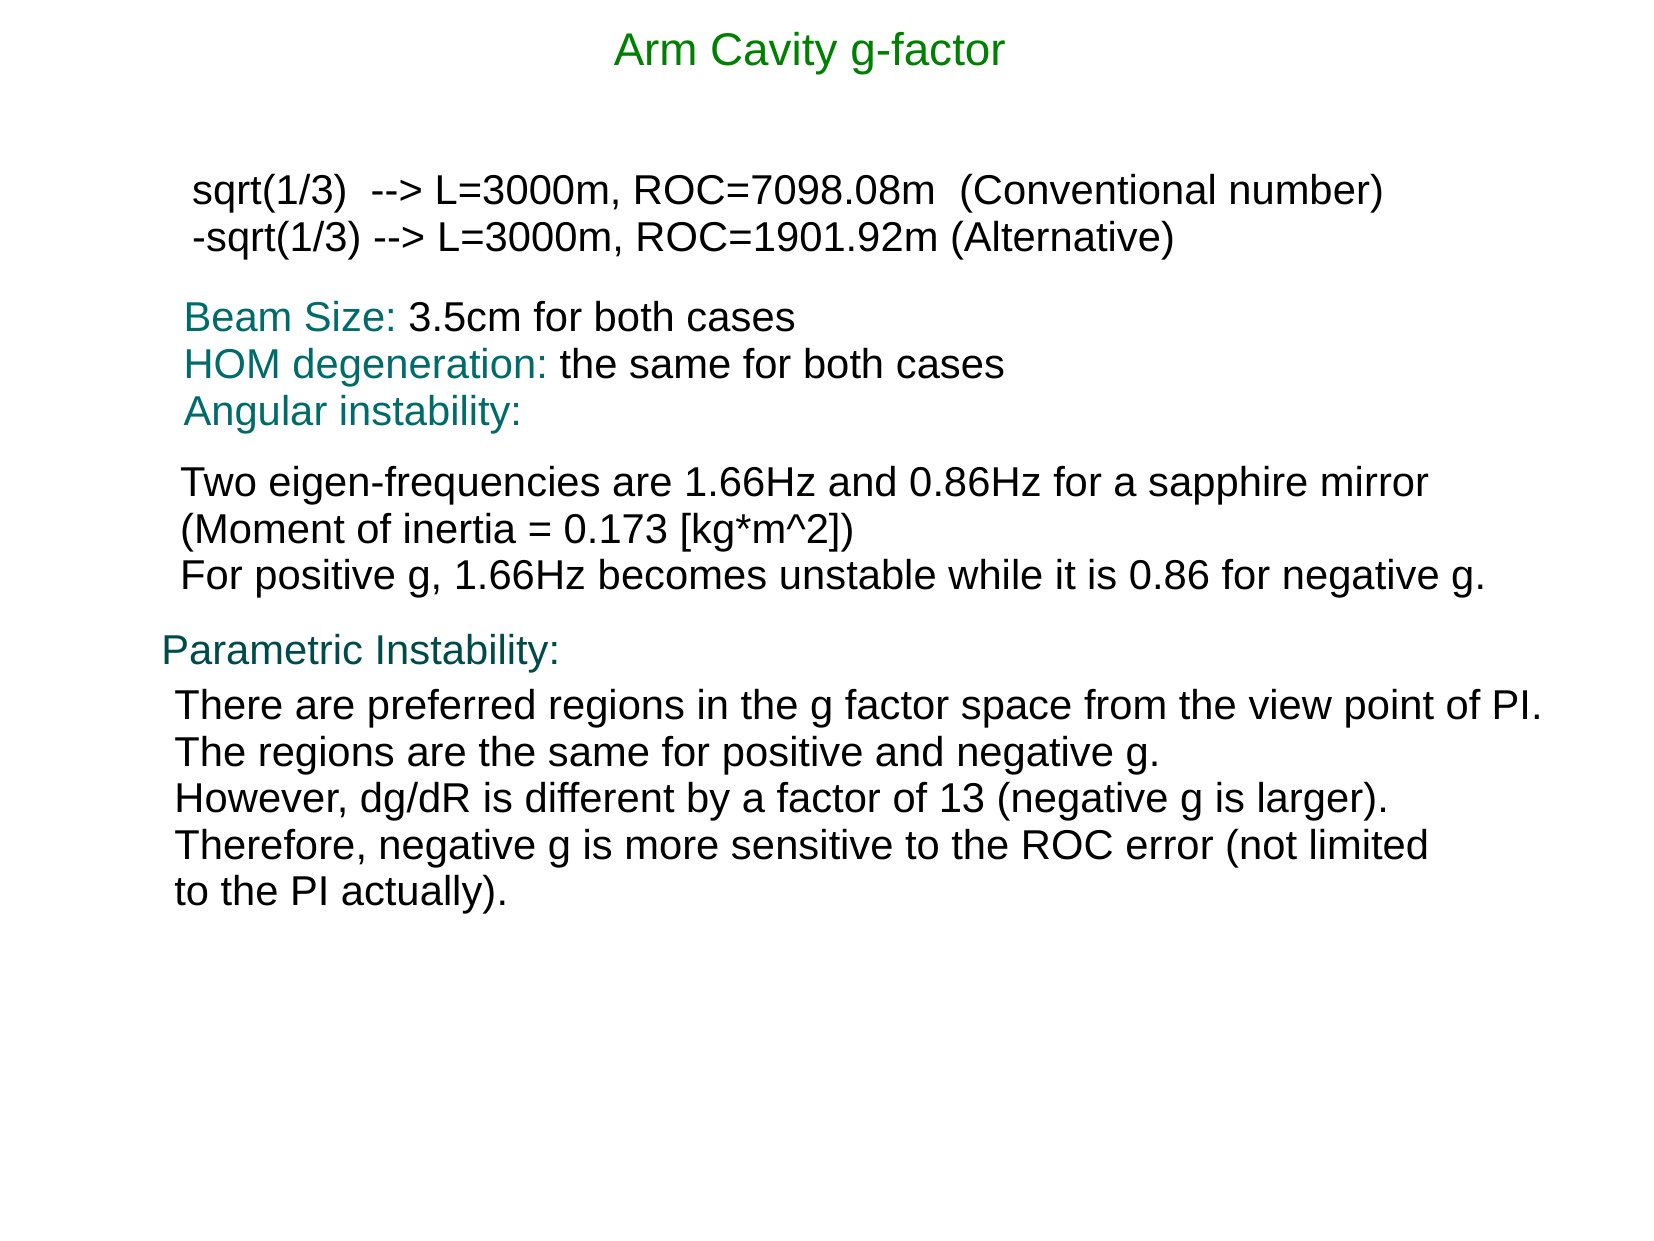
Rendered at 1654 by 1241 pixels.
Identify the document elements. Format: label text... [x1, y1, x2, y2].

text_box There are preferred regions in the g factor space from the view point of PI. The regions are the same for positive and negative g. However, dg/dR is different by a factor of 13 (negative g is larger). Therefore, negative g is more sensitive to the ROC error (not limited to the PI actually). [159, 674, 1559, 922]
text_box Two eigen-frequencies are 1.66Hz and 0.86Hz for a sapphire mirror (Moment of inertia = 0.173 [kg*m^2]) For positive g, 1.66Hz becomes unstable while it is 0.86 for negative g. [165, 451, 1502, 606]
text_box Arm Cavity g-factor [598, 16, 1021, 83]
text_box Beam Size: 3.5cm for both cases HOM degeneration: the same for both cases Angular instability: [168, 286, 1124, 442]
text_box Parametric Instability: [146, 619, 602, 681]
text_box sqrt(1/3) --> L=3000m, ROC=7098.08m (Conventional number) -sqrt(1/3) --> L=3000m, ROC=1901.92m (Alternative) [177, 159, 1495, 268]
